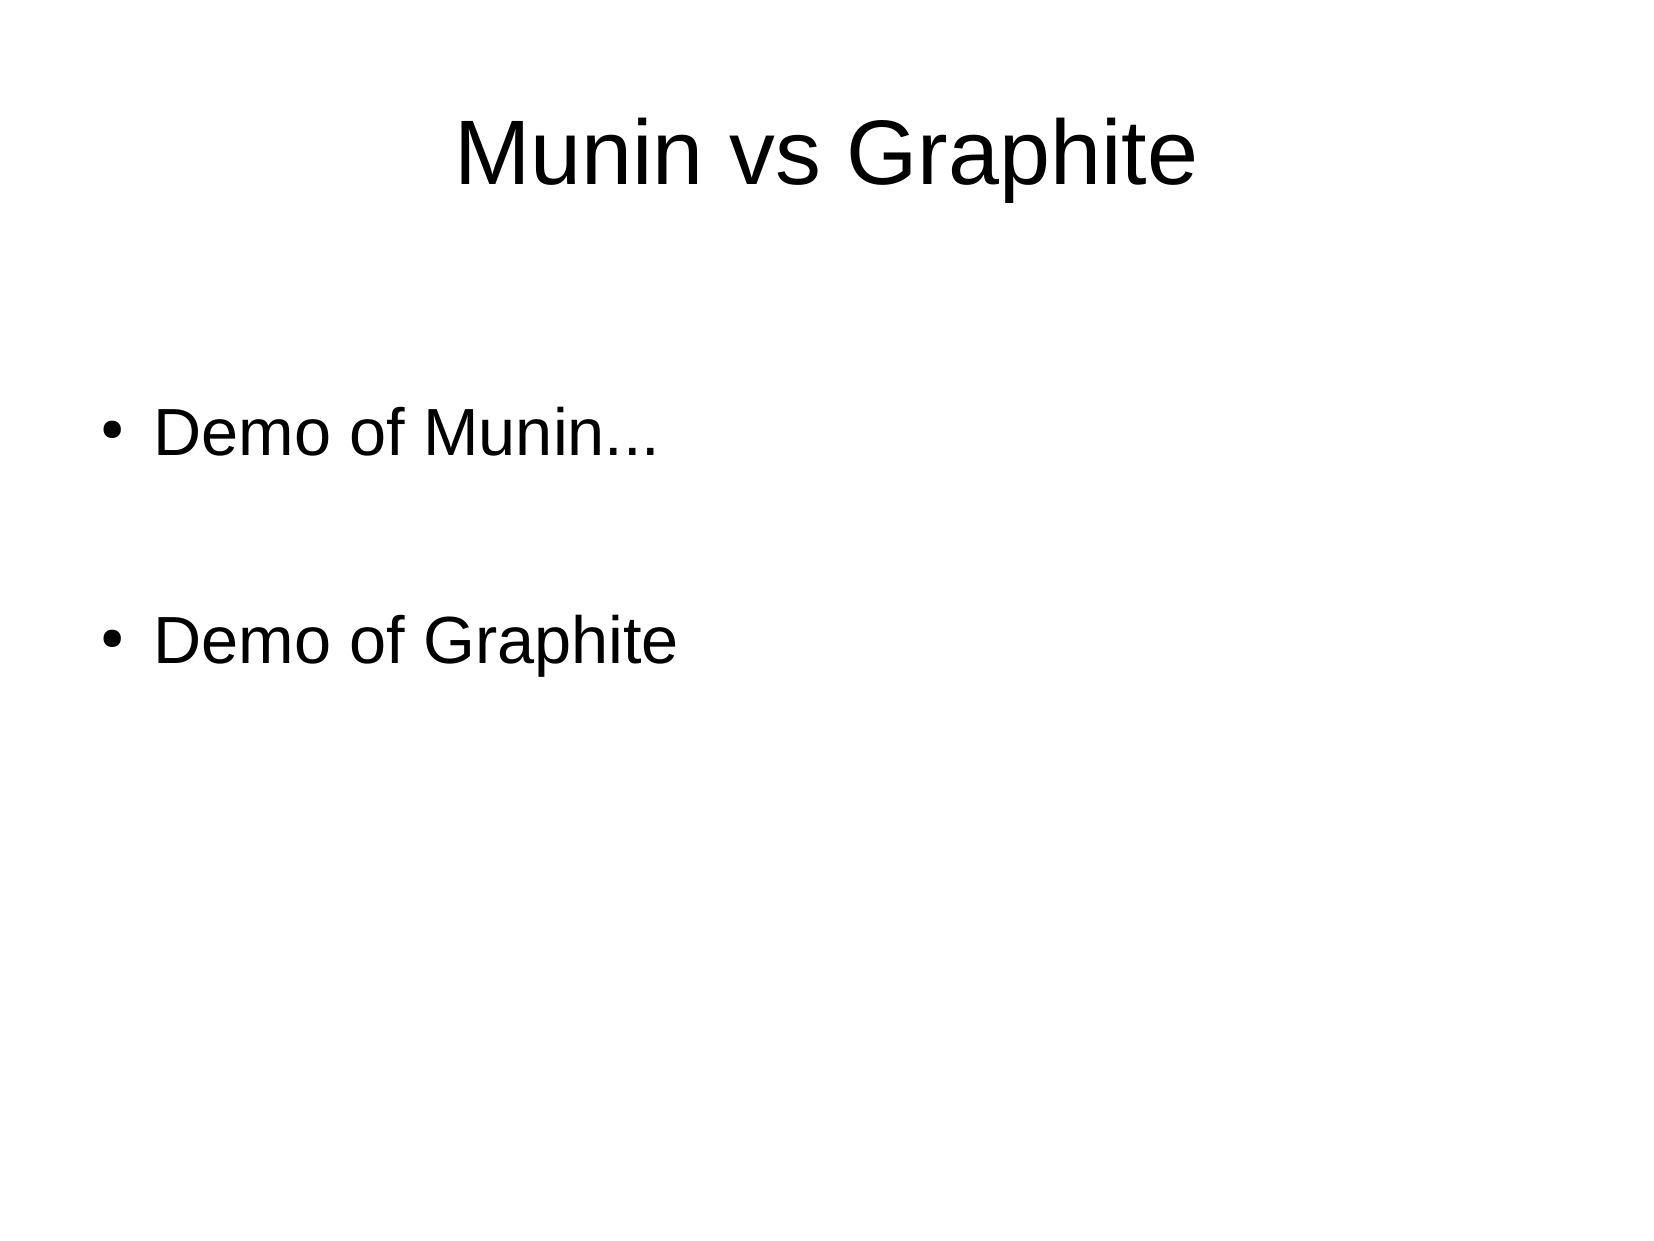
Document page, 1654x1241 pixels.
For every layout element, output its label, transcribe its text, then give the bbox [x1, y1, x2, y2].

title Munin vs Graphite [82, 49, 1571, 257]
list Demo of Munin... Demo of Graphite [82, 290, 1538, 1010]
